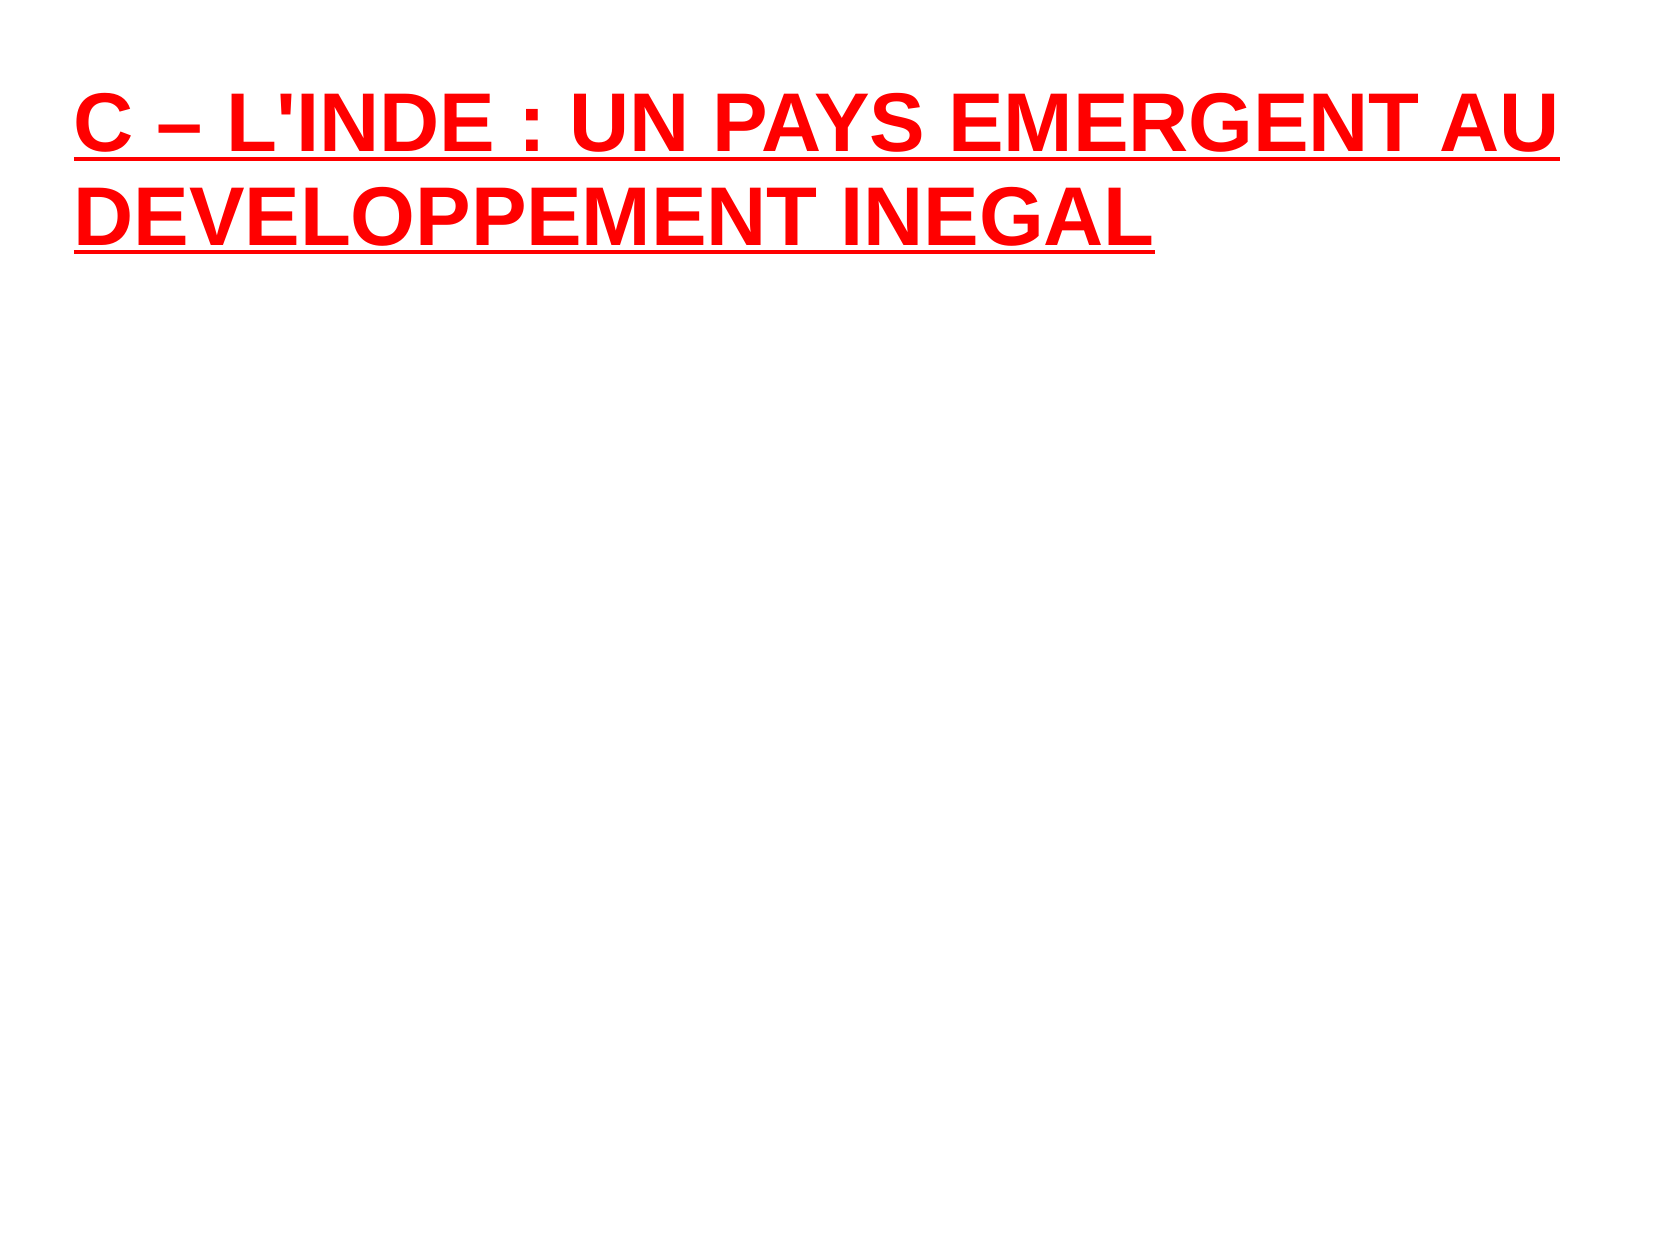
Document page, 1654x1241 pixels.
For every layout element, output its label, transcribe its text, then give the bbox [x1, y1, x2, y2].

text_box C – L'INDE : UN PAYS EMERGENT AU DEVELOPPEMENT INEGAL [59, 69, 1654, 271]
